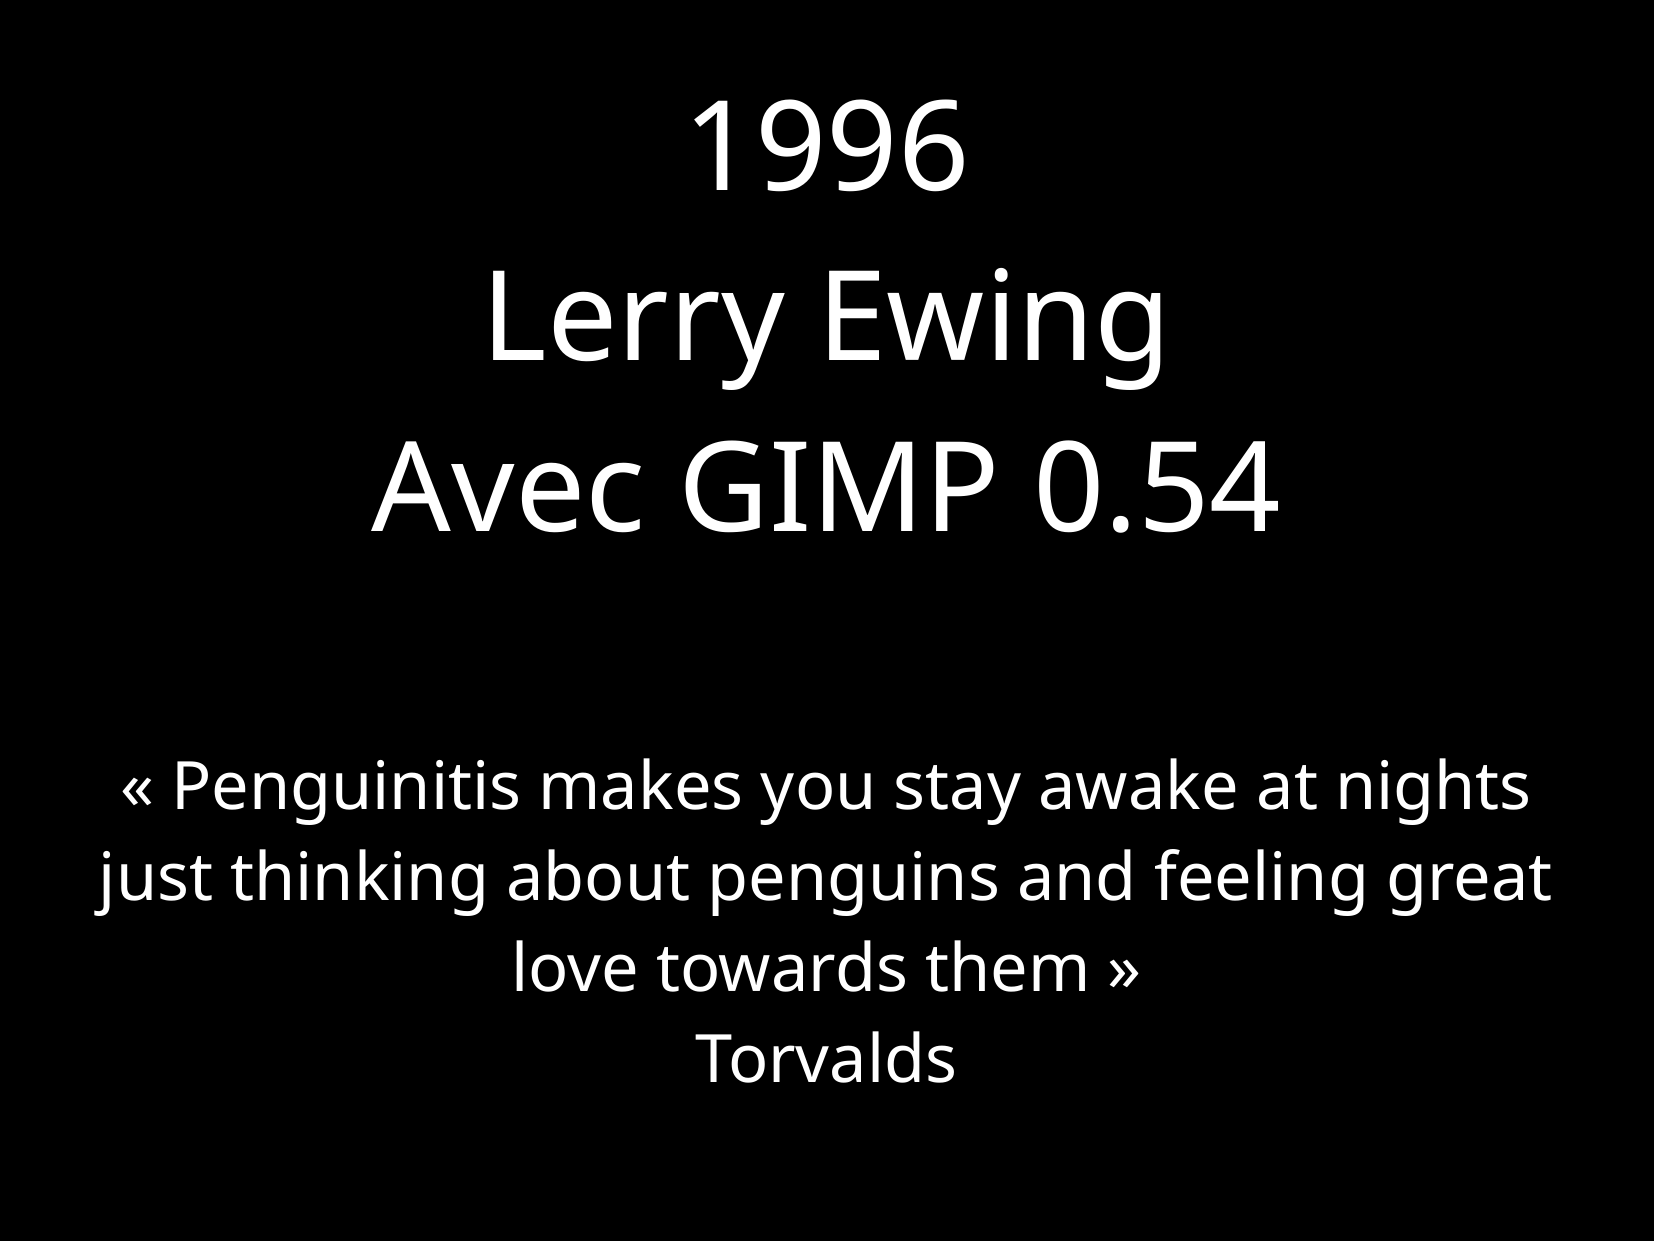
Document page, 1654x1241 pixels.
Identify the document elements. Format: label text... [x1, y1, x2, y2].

subtitle 1996 Lerry Ewing Avec GIMP 0.54 « Penguinitis makes you stay awake at nights just thinking about penguins and feeling great love towards them » Torvalds [82, 49, 1571, 1109]
